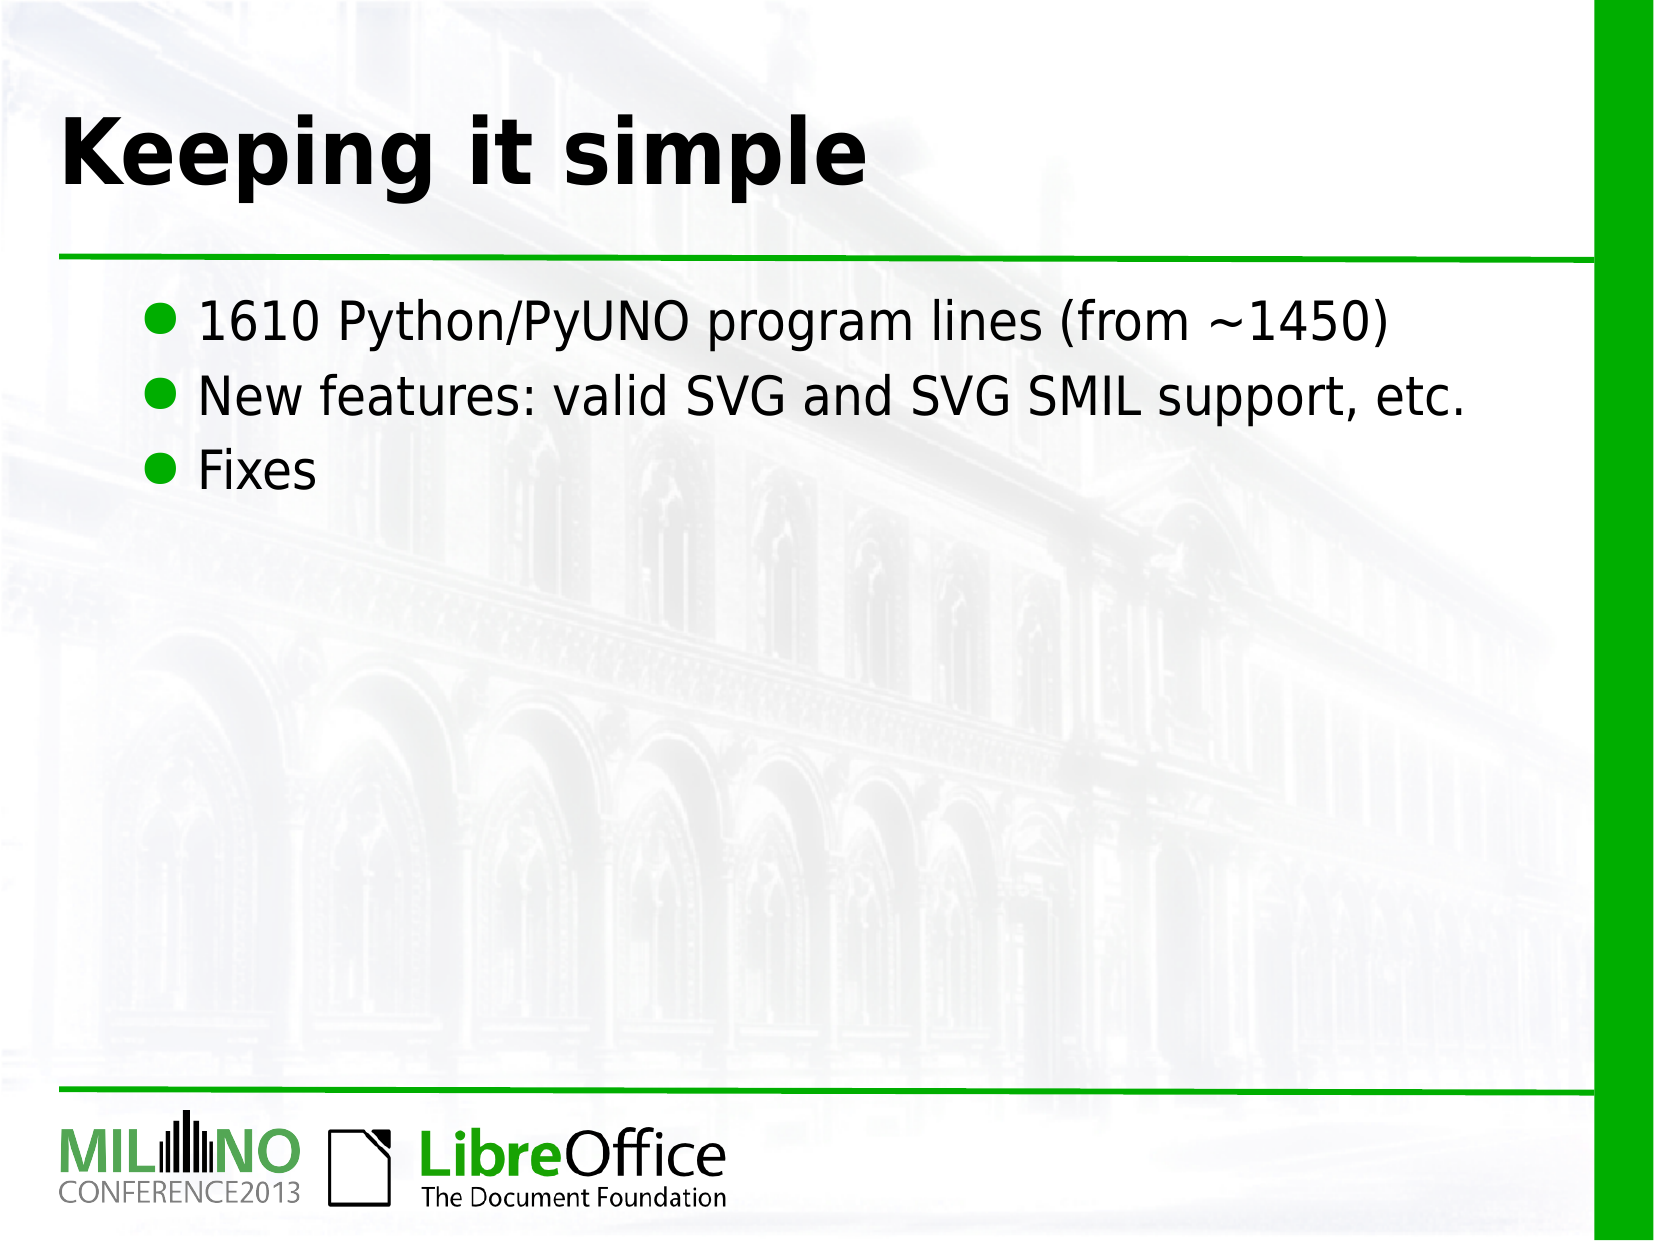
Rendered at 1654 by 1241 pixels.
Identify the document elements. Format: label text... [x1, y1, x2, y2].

picture [1, 0, 1594, 1241]
list 1610 Python/PyUNO program lines (from ~1450) New features: valid SVG and SVG SMIL support, etc. Fixes [35, 290, 1524, 1010]
title Keeping it simple [59, 49, 1548, 257]
